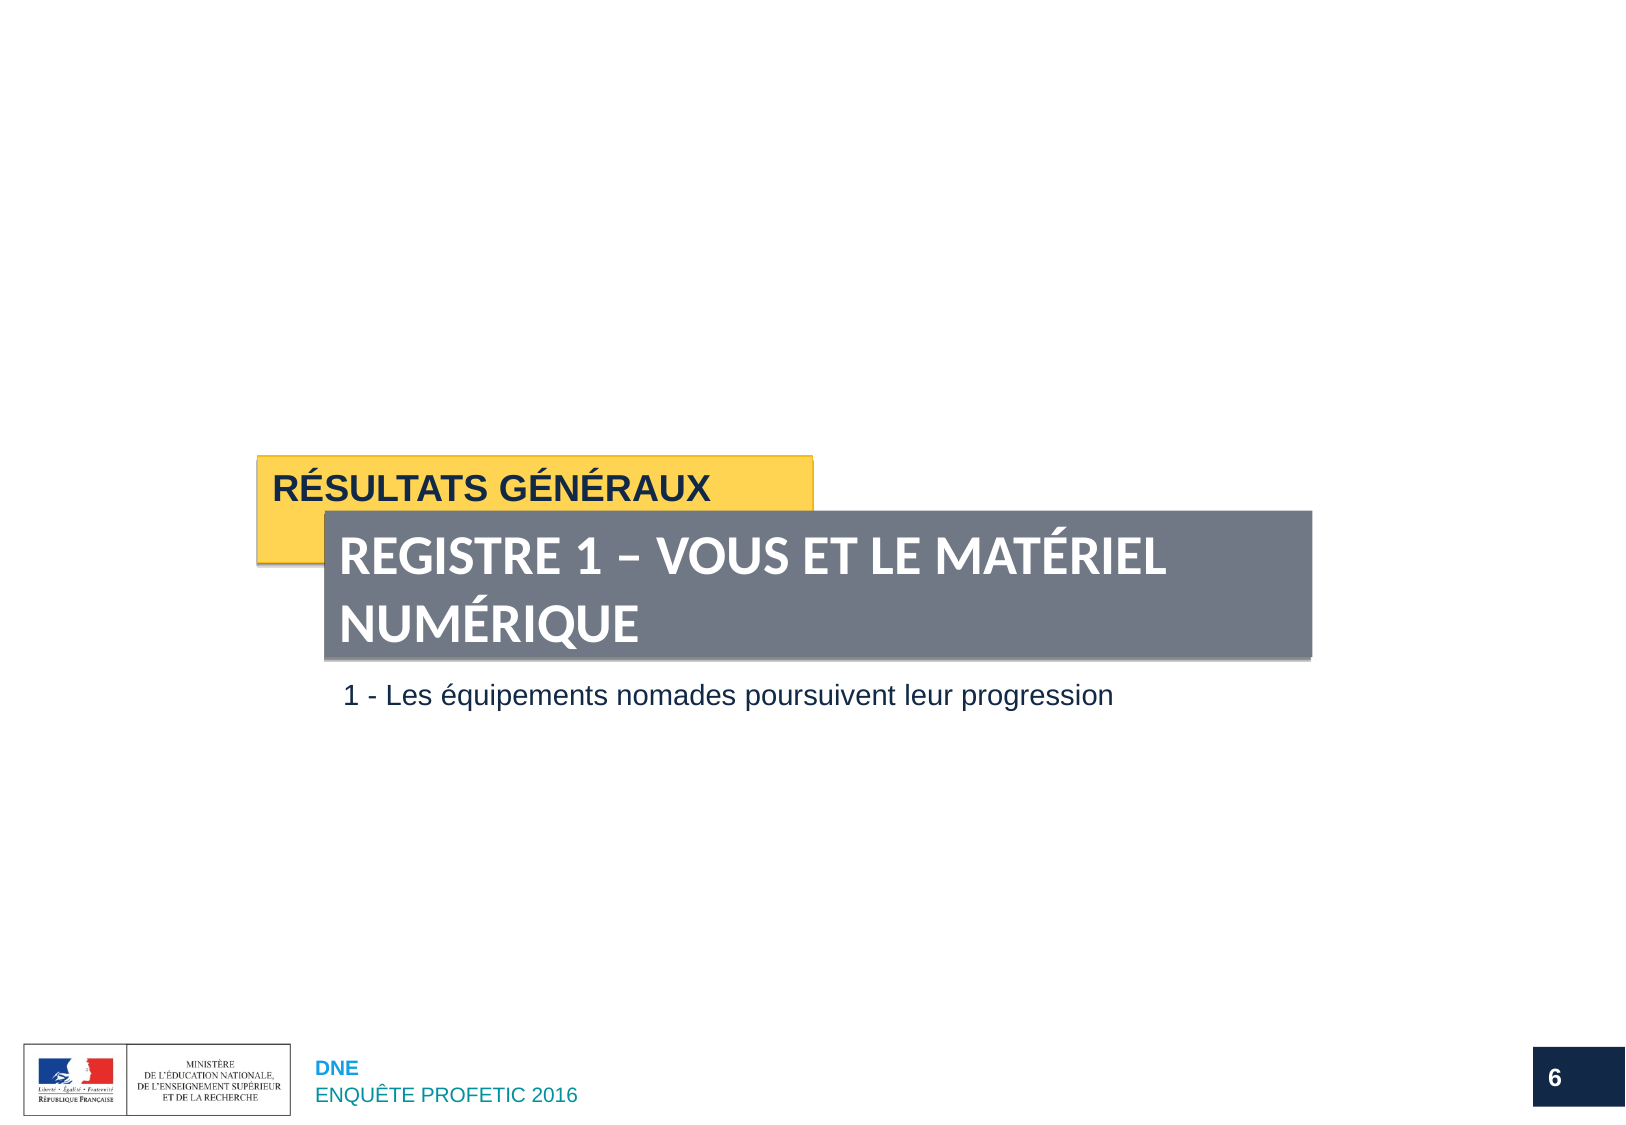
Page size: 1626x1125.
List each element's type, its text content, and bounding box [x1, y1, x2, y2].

title Registre 1 – Vous et le matériel numérique [324, 510, 1313, 658]
text_box Résultats généraux [257, 456, 813, 563]
text_box 1 - Les équipements nomades poursuivent leur progression [328, 669, 1380, 929]
text_box 6 [1533, 1046, 1625, 1107]
